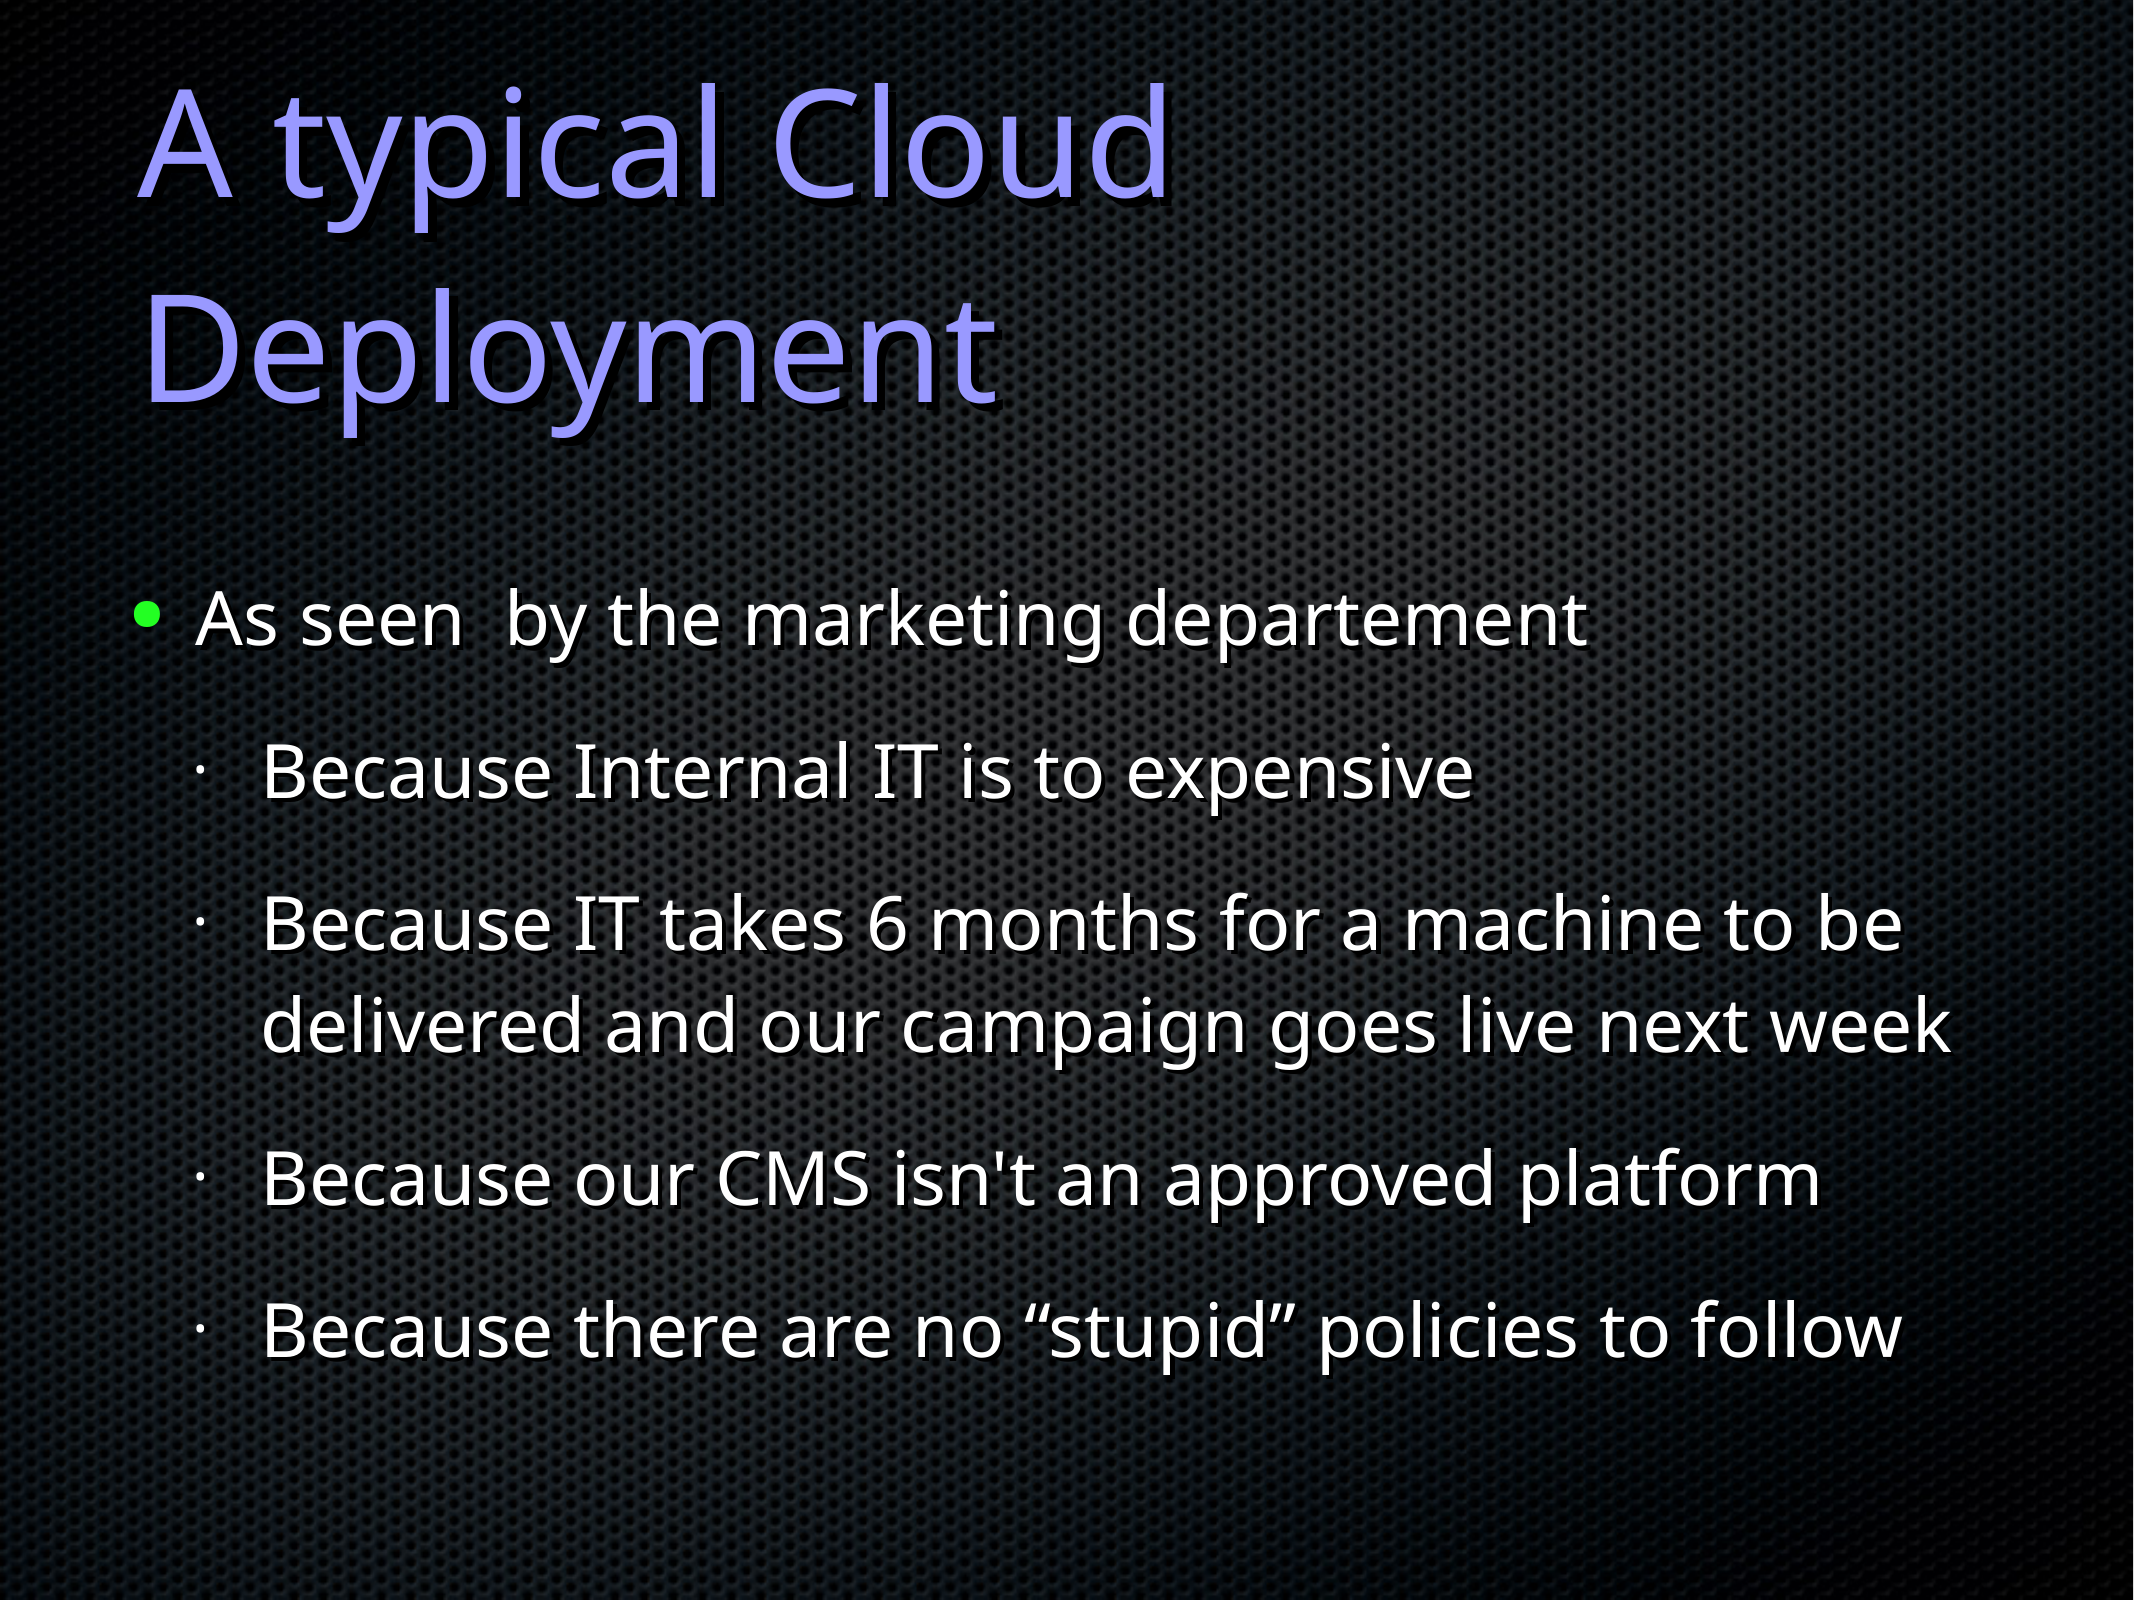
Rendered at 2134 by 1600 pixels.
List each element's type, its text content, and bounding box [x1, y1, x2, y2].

list As seen by the marketing departement Because Internal IT is to expensive Because IT takes 6 months for a machine to be delivered and our campaign goes live next week Because our CMS isn't an approved platform Because there are no “stupid” policies to follow [129, 413, 2005, 1587]
title A typical Cloud Deployment [129, 33, 2005, 413]
picture [0, 0, 2134, 1600]
